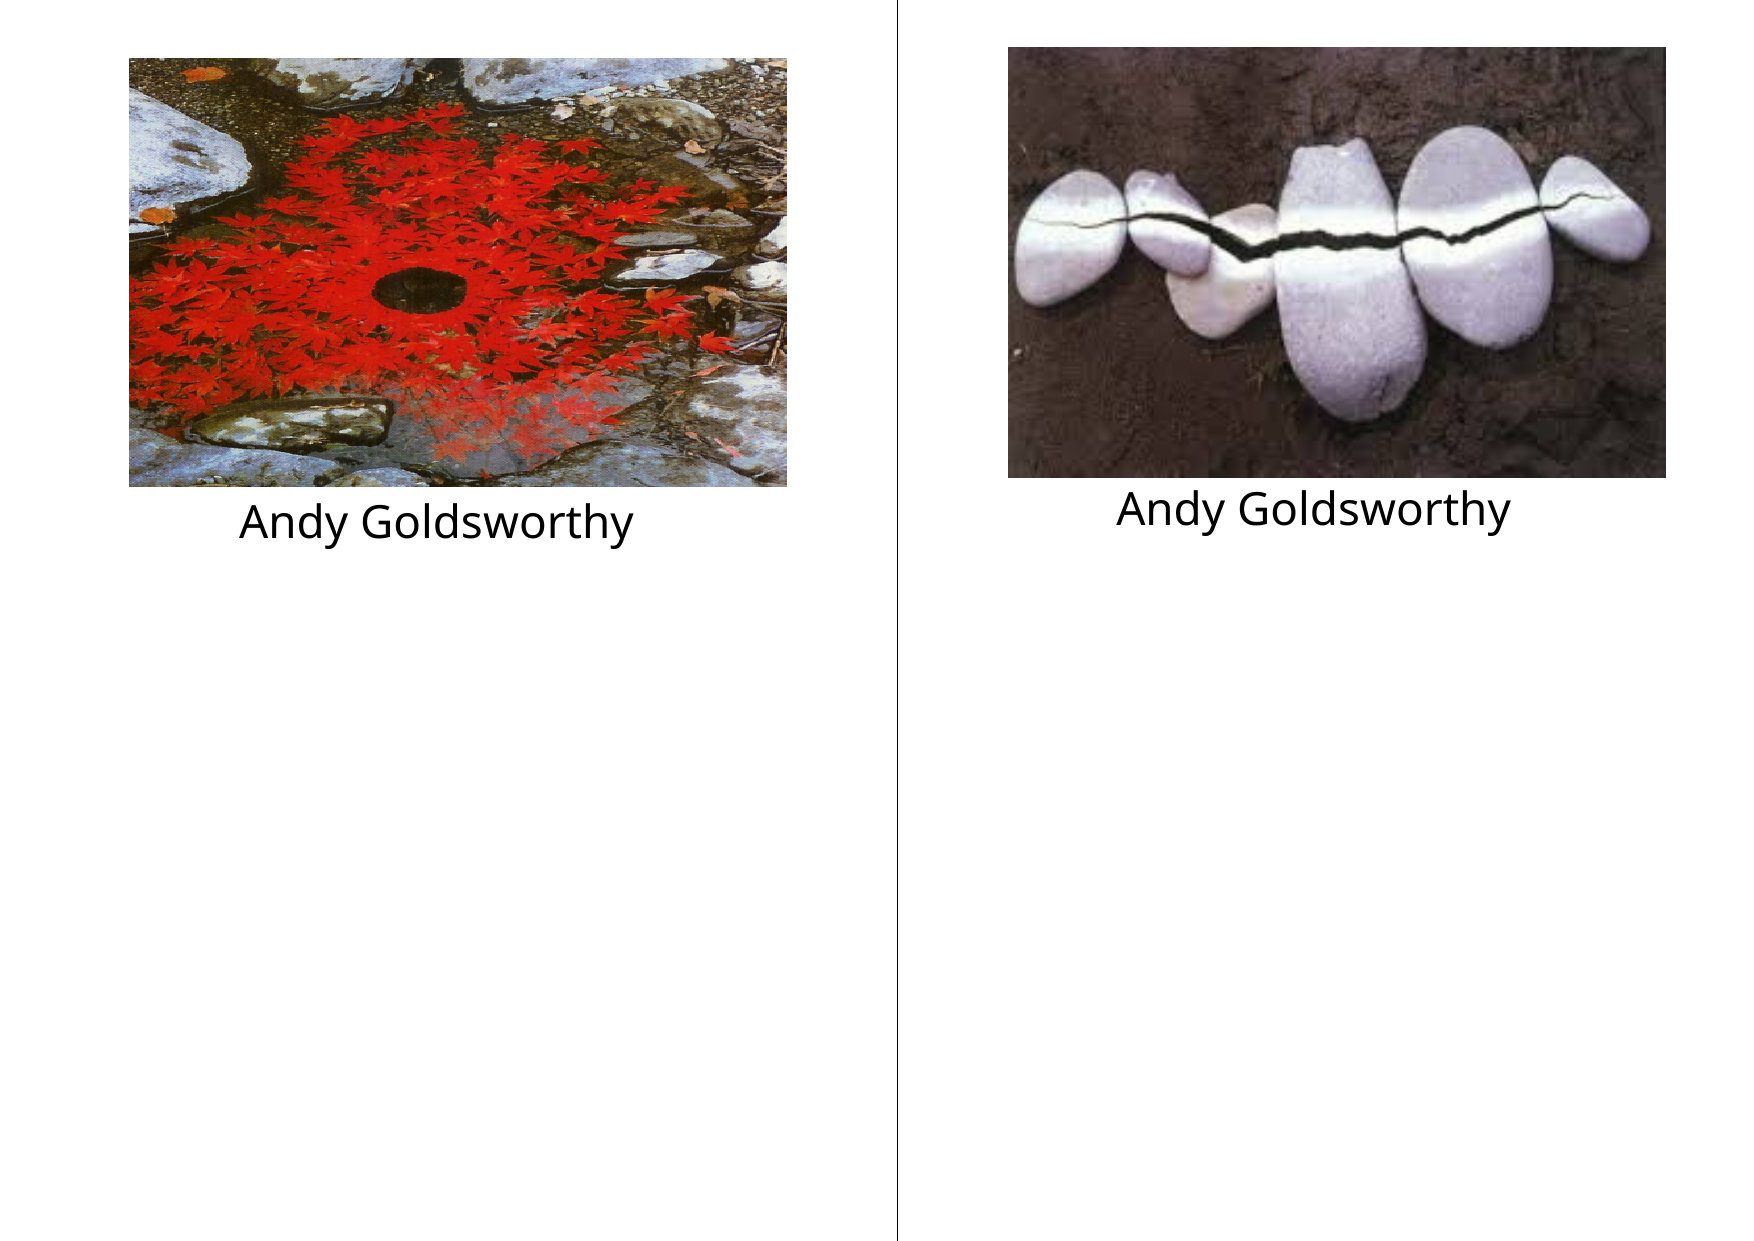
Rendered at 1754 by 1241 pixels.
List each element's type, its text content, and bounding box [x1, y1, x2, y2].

text_box Andy Goldsworthy [1101, 478, 1571, 543]
picture [1008, 47, 1666, 478]
text_box Andy Goldsworthy [224, 487, 768, 556]
picture [129, 58, 787, 487]
